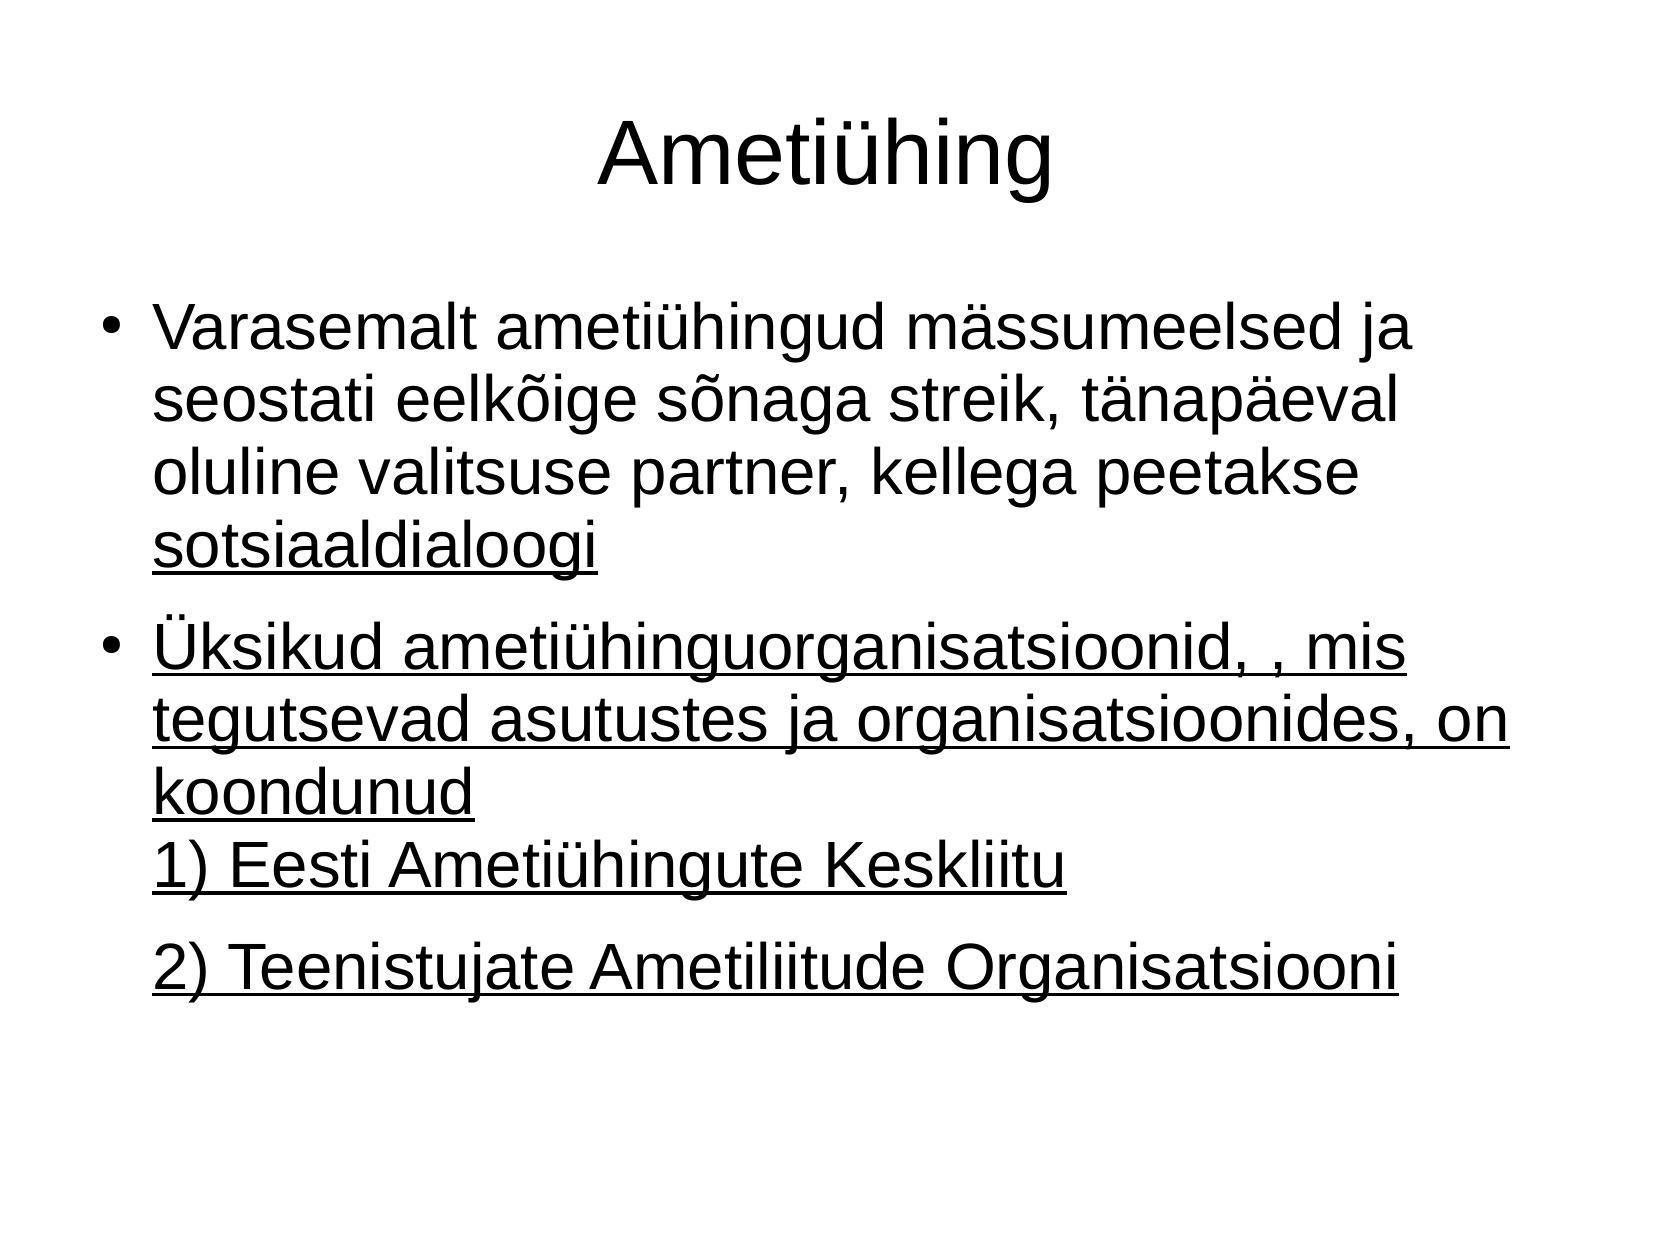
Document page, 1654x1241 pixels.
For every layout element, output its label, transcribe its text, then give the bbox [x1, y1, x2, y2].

list Varasemalt ametiühingud mässumeelsed ja seostati eelkõige sõnaga streik, tänapäeval oluline valitsuse partner, kellega peetakse sotsiaaldialoogi Üksikud ametiühinguorganisatsioonid, , mis tegutsevad asutustes ja organisatsioonides, on koondunud 1) Eesti Ametiühingute Keskliitu 2) Teenistujate Ametiliitude Organisatsiooni [82, 290, 1538, 1010]
title Ametiühing [82, 49, 1571, 257]
